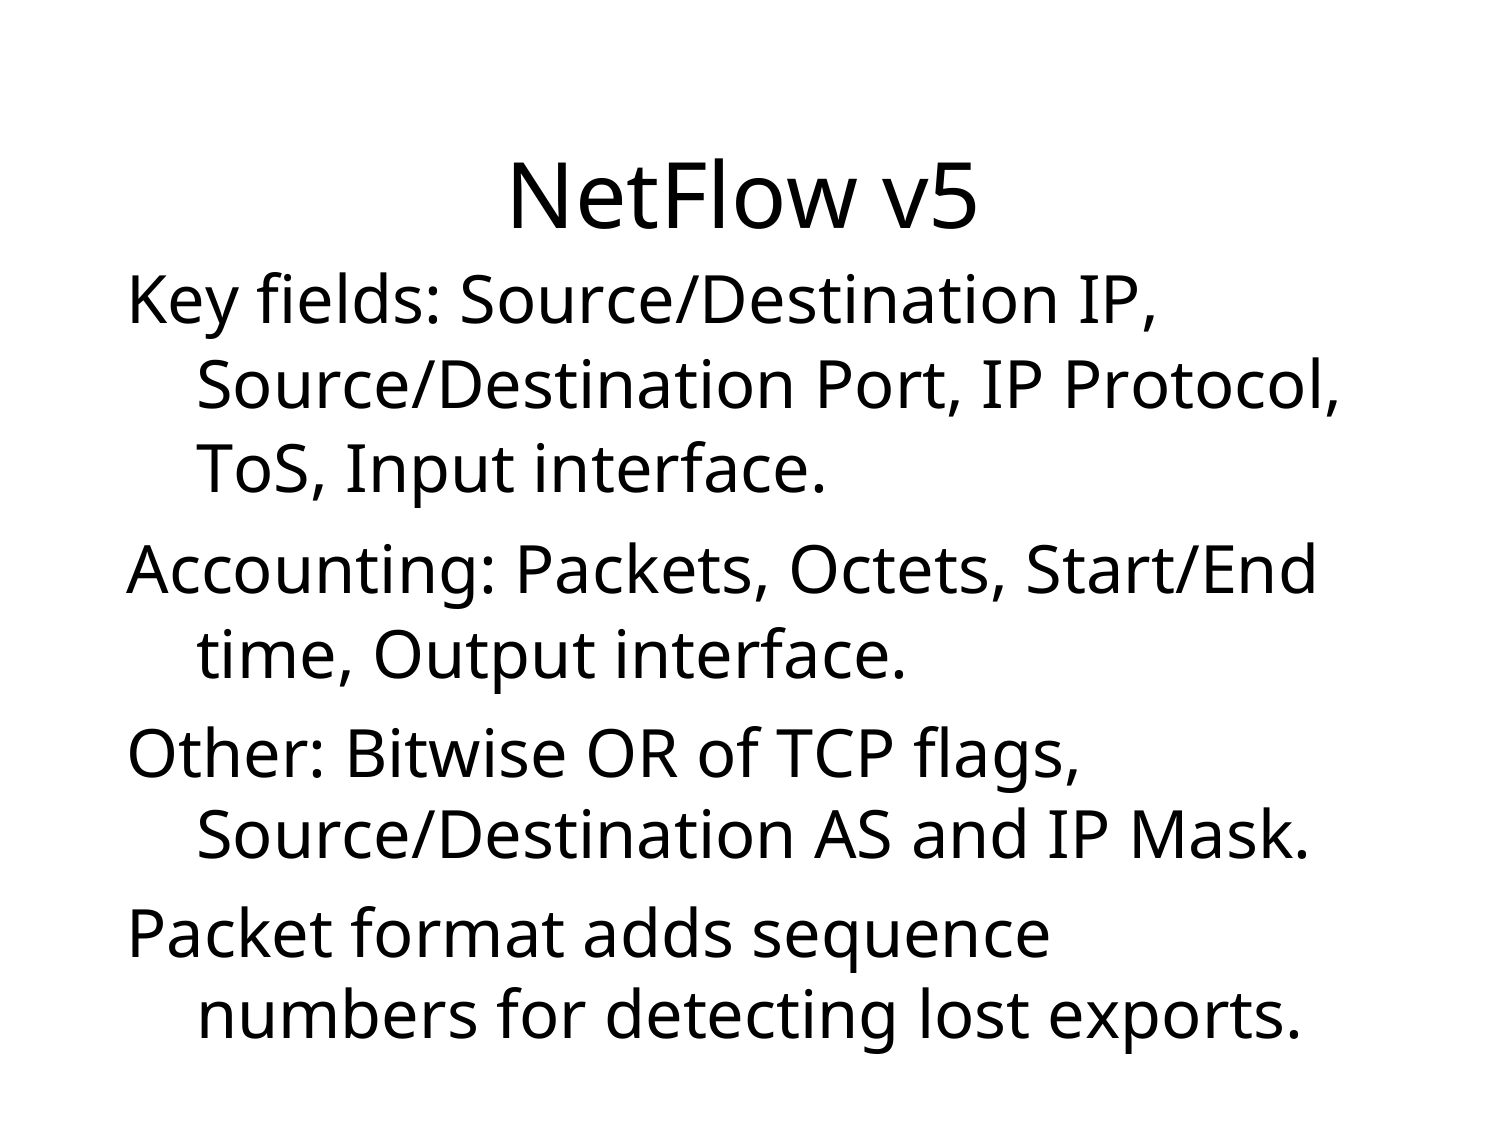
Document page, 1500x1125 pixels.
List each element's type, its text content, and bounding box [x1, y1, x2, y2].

list Key fields: Source/Destination IP, Source/Destination Port, IP Protocol, ToS, Input interface. Accounting: Packets, Octets, Start/End time, Output interface. Other: Bitwise OR of TCP flags, Source/Destination AS and IP Mask. Packet format adds sequence numbers for detecting lost exports. [112, 248, 1388, 1119]
title NetFlow v5 [112, 62, 1388, 248]
